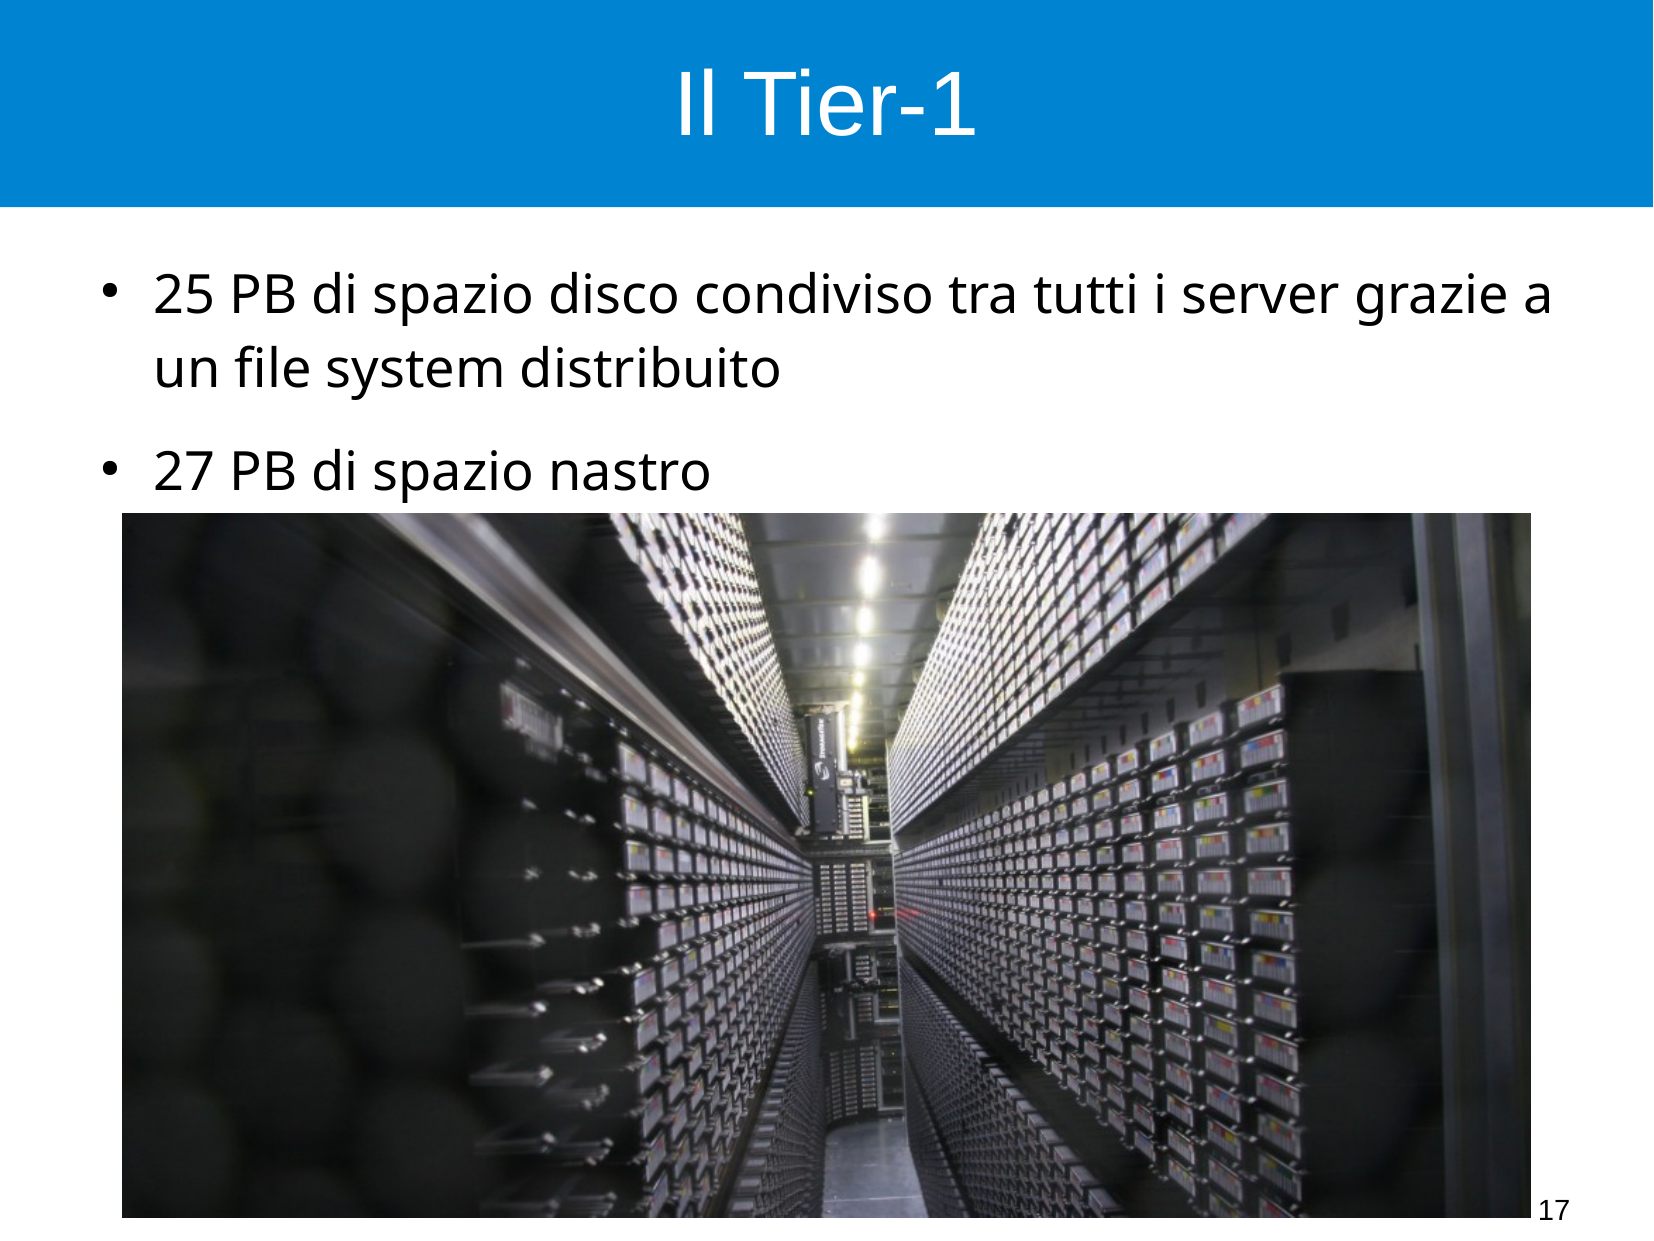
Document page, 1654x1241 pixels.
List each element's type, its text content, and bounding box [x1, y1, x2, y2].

list 25 PB di spazio disco condiviso tra tutti i server grazie a un file system distribuito 27 PB di spazio nastro [82, 255, 1571, 1156]
picture [122, 513, 1531, 1218]
title Il Tier-1 [0, 0, 1653, 208]
